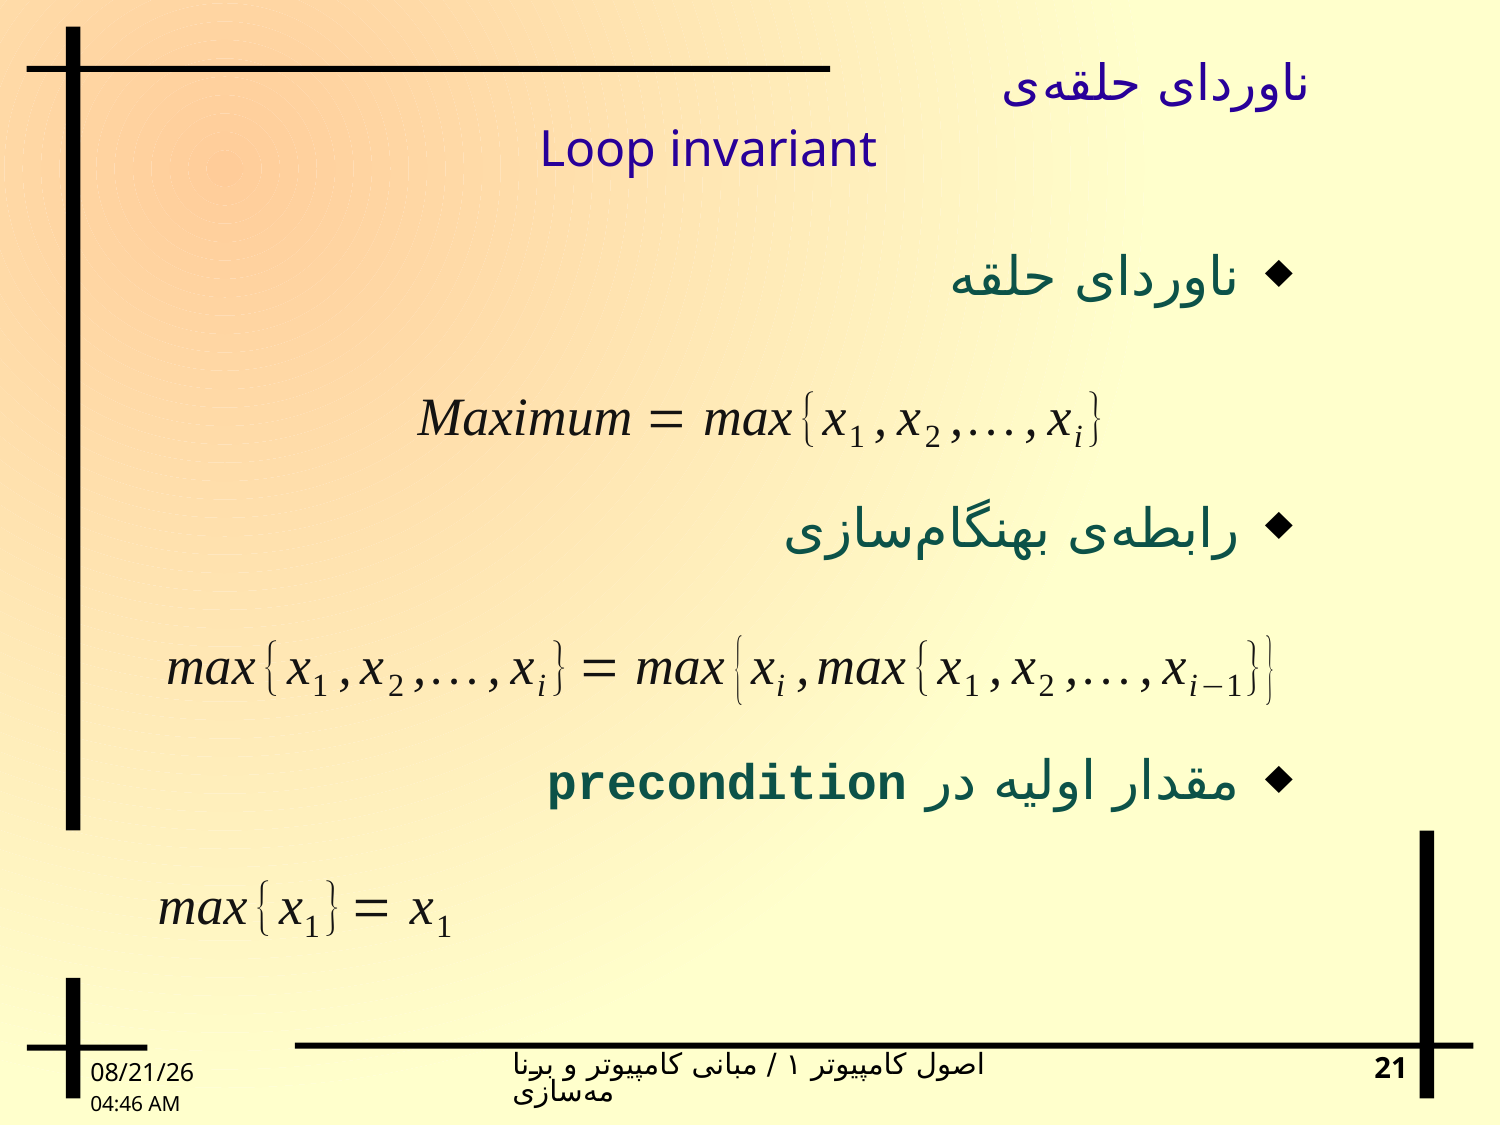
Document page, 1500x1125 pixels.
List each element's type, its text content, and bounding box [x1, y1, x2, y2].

title ناوردای حلقه‌ی Loop invariant [68, 57, 1350, 178]
chart [158, 632, 1283, 708]
chart [150, 876, 459, 945]
chart [409, 386, 1114, 455]
list ناوردای حلقه رابطه‌ی بهنگام‌سازی مقدار اولیه در precondition [163, 244, 1364, 878]
